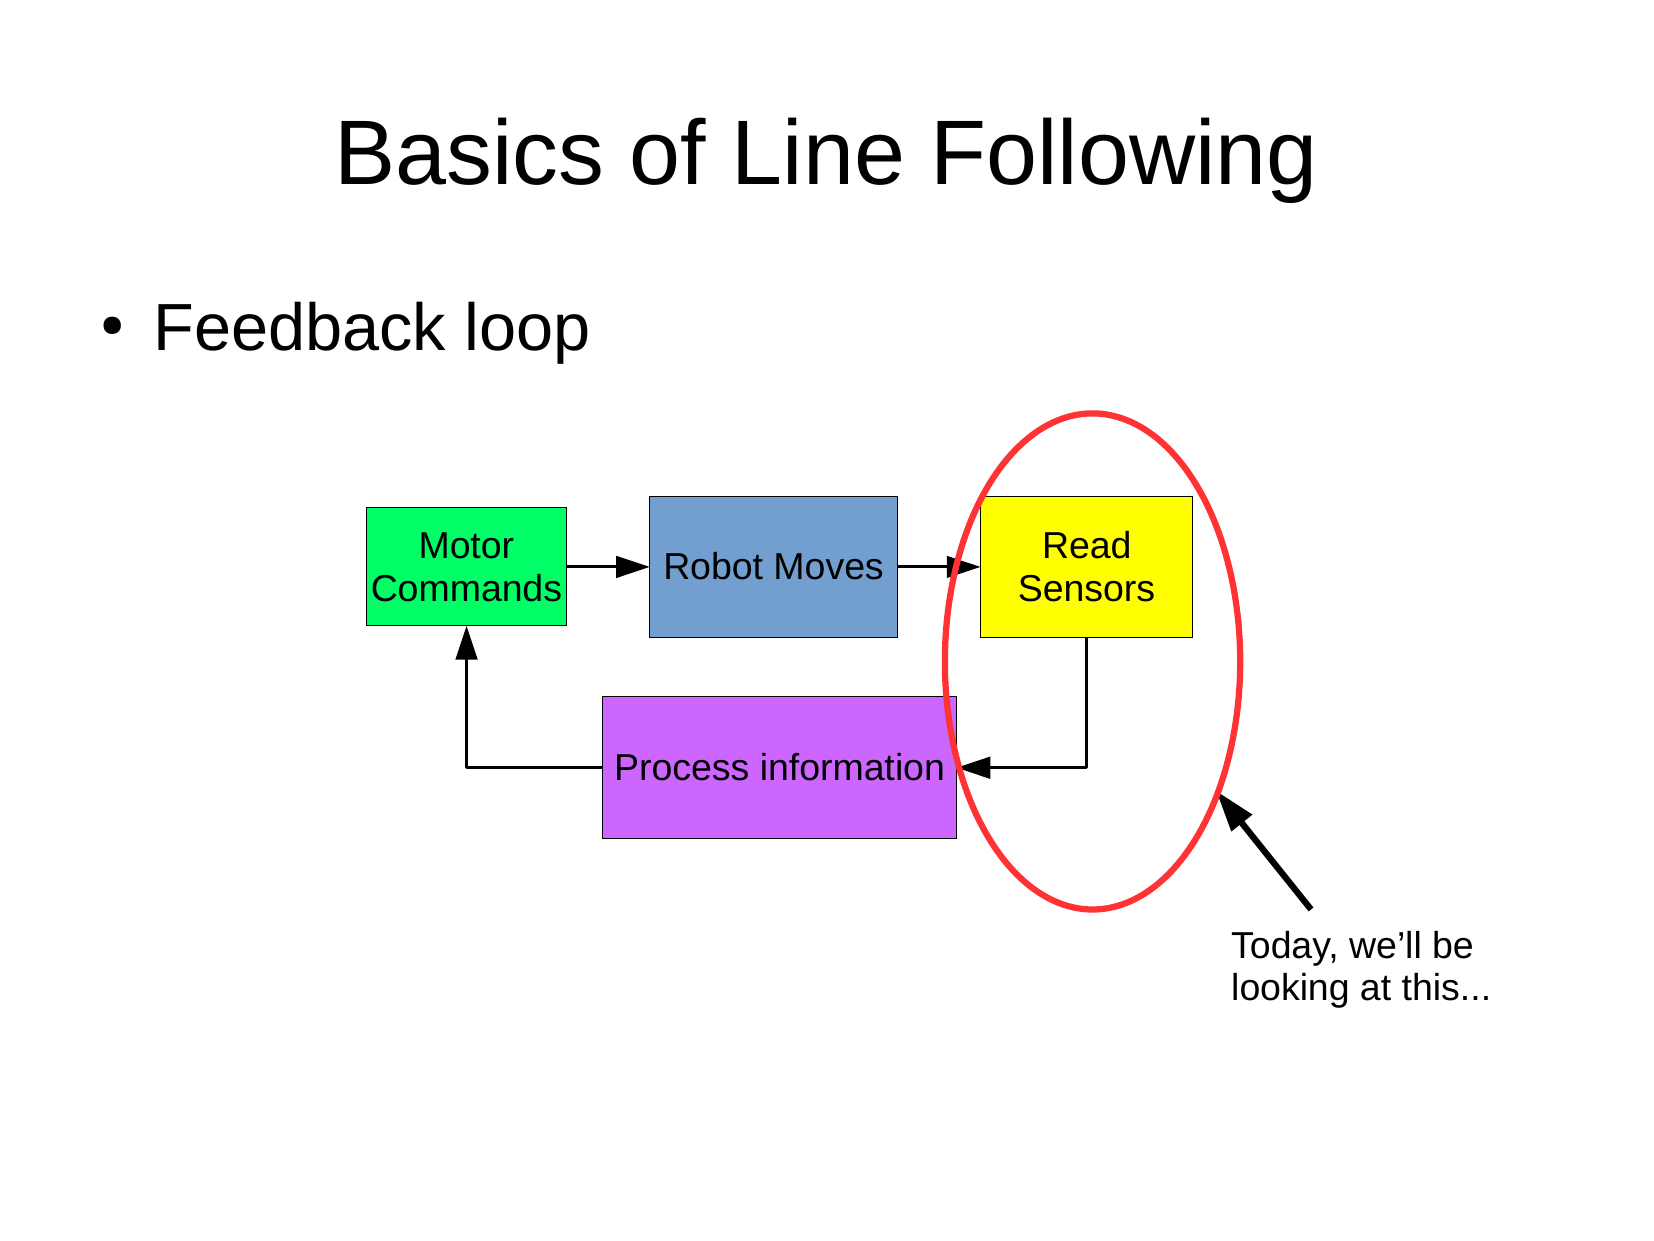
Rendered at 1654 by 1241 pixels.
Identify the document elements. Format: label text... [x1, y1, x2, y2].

text_box Robot Moves [649, 496, 898, 638]
text_box Today, we’ll be looking at this... [1216, 916, 1559, 1016]
text_box Read Sensors [980, 496, 1193, 638]
text_box Process information [602, 696, 957, 839]
title Basics of Line Following [82, 49, 1571, 257]
text_box Motor Commands [366, 507, 567, 626]
list Feedback loop [82, 290, 1571, 1111]
